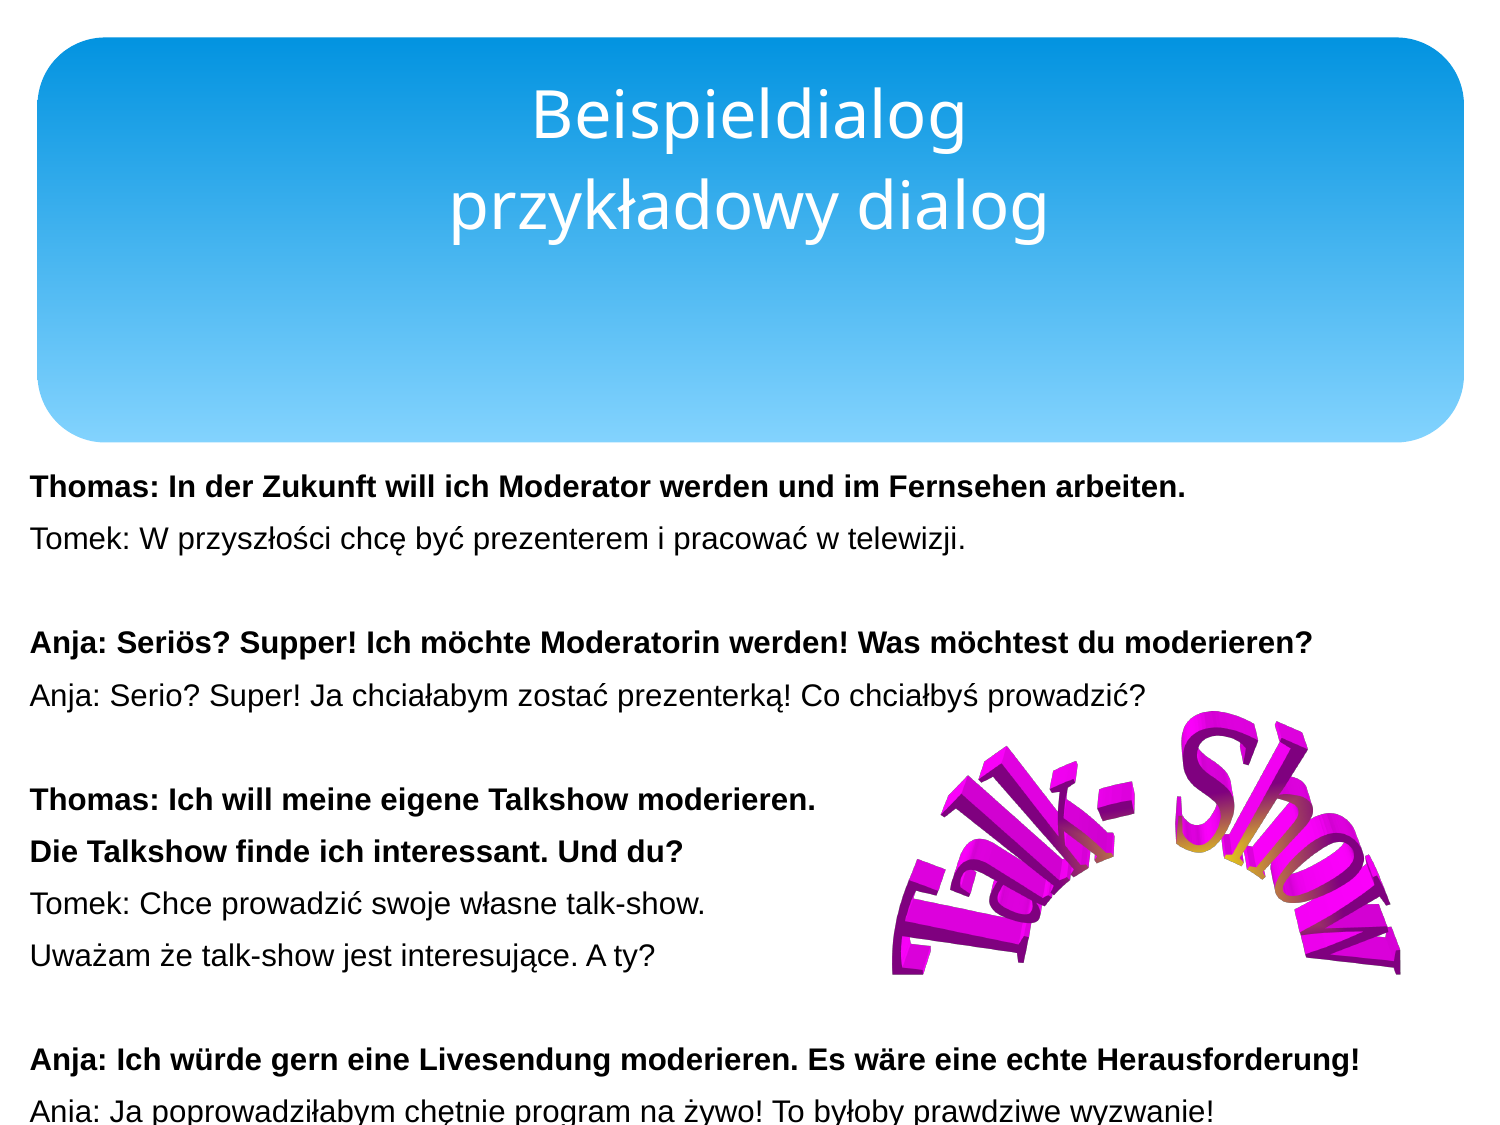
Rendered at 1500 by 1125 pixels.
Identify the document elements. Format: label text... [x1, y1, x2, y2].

title Beispieldialog przykładowy dialog [75, 62, 1425, 254]
subtitle Thomas: In der Zukunft will ich Moderator werden und im Fernsehen arbeiten. Tomek: W przyszłości chcę być prezenterem i pracować w telewizji. Anja: Seriös? Supper! Ich möchte Moderatorin werden! Was möchtest du moderieren? Anja: Serio? Super! Ja chciałabym zostać prezenterką! Co chciałbyś prowadzić? Thomas: Ich will meine eigene Talkshow moderieren. Die Talkshow finde ich interessant. Und du? Tomek: Chce prowadzić swoje własne talk-show. Uważam że talk-show jest interesujące. A ty? Anja: Ich würde gern eine Livesendung moderieren. Es wäre eine echte Herausforderung! Ania: Ja poprowadziłabym chętnie program na żywo! To byłoby prawdziwe wyzwanie! [29, 456, 1500, 1125]
